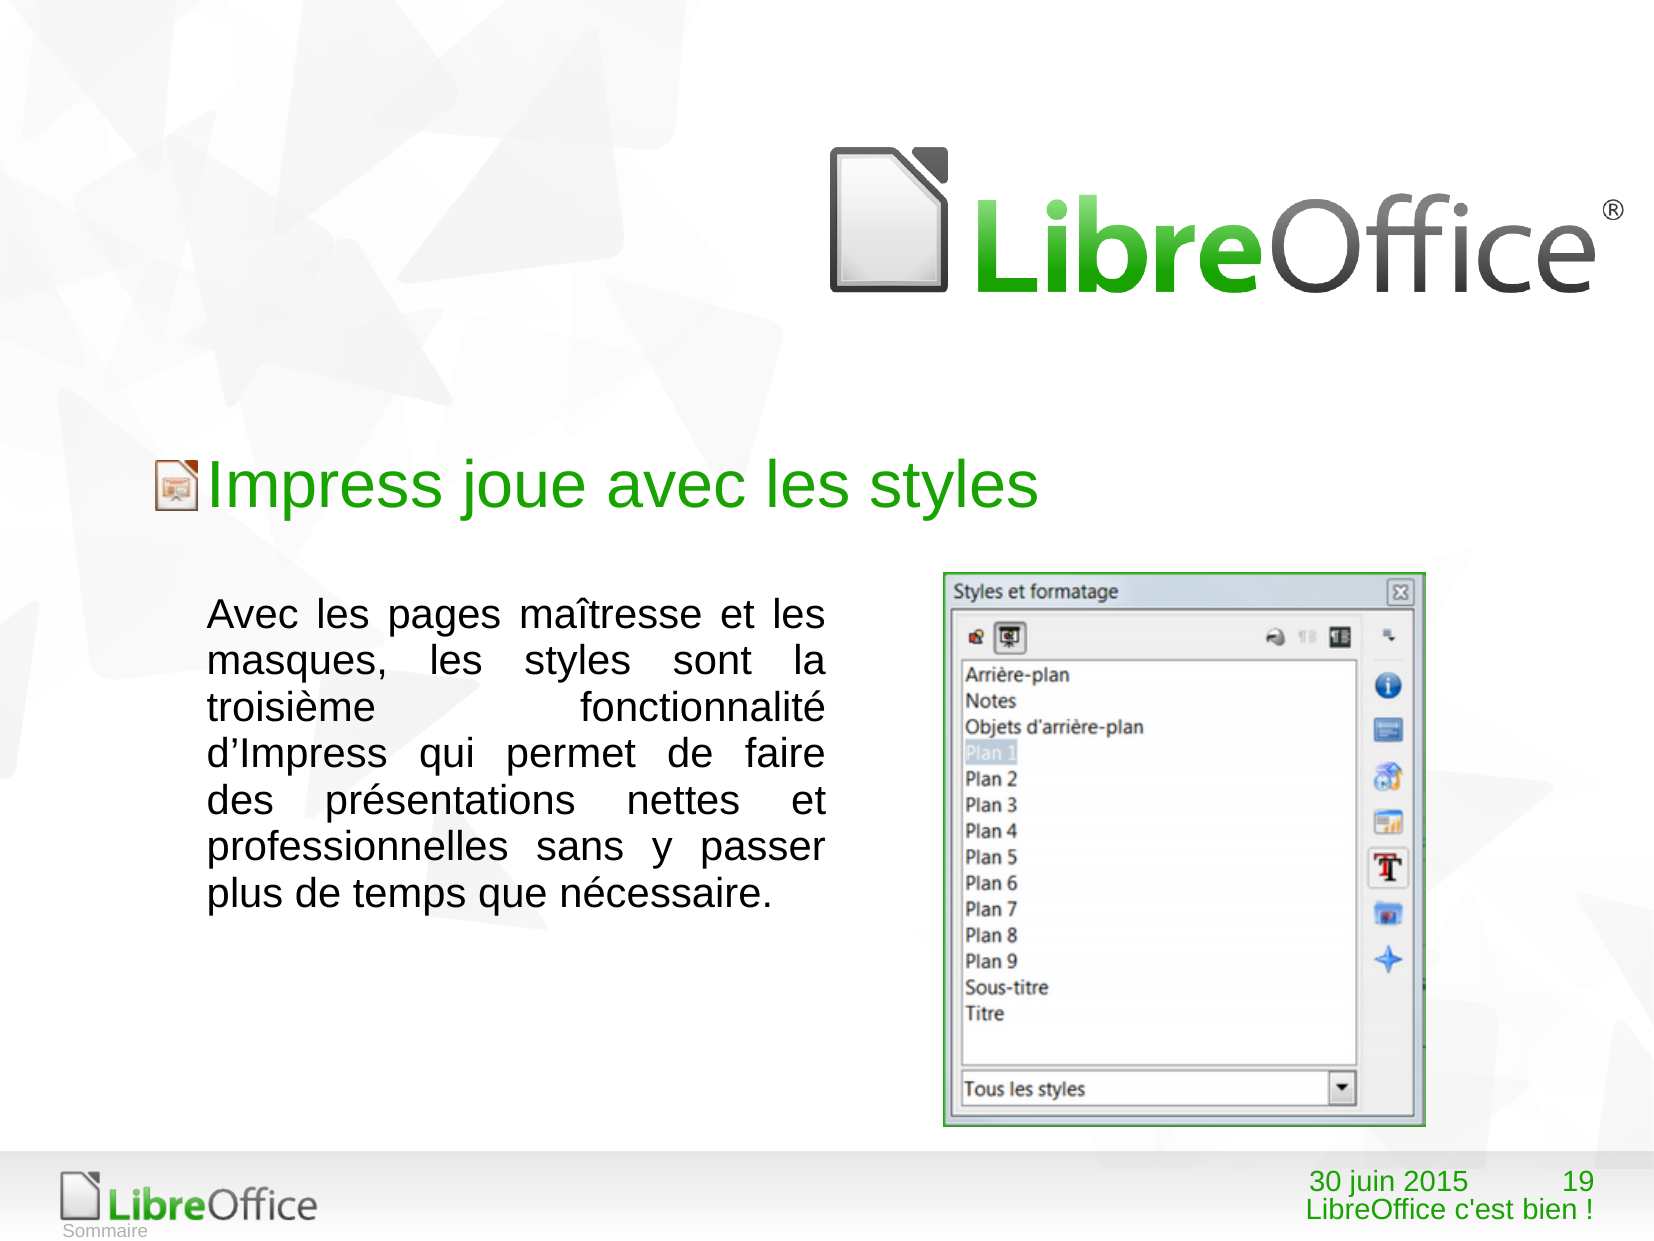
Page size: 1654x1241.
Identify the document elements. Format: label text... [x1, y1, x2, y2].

picture [41, 1152, 337, 1240]
picture [915, 548, 1654, 1169]
title Impress joue avec les styles [206, 395, 1477, 573]
picture [0, 0, 1654, 930]
list Avec les pages maîtresse et les masques, les styles sont la troisième fonctionnalité d’Impress qui permet de faire des présentations nettes et professionnelles sans y passer plus de temps que nécessaire. [206, 590, 827, 1160]
